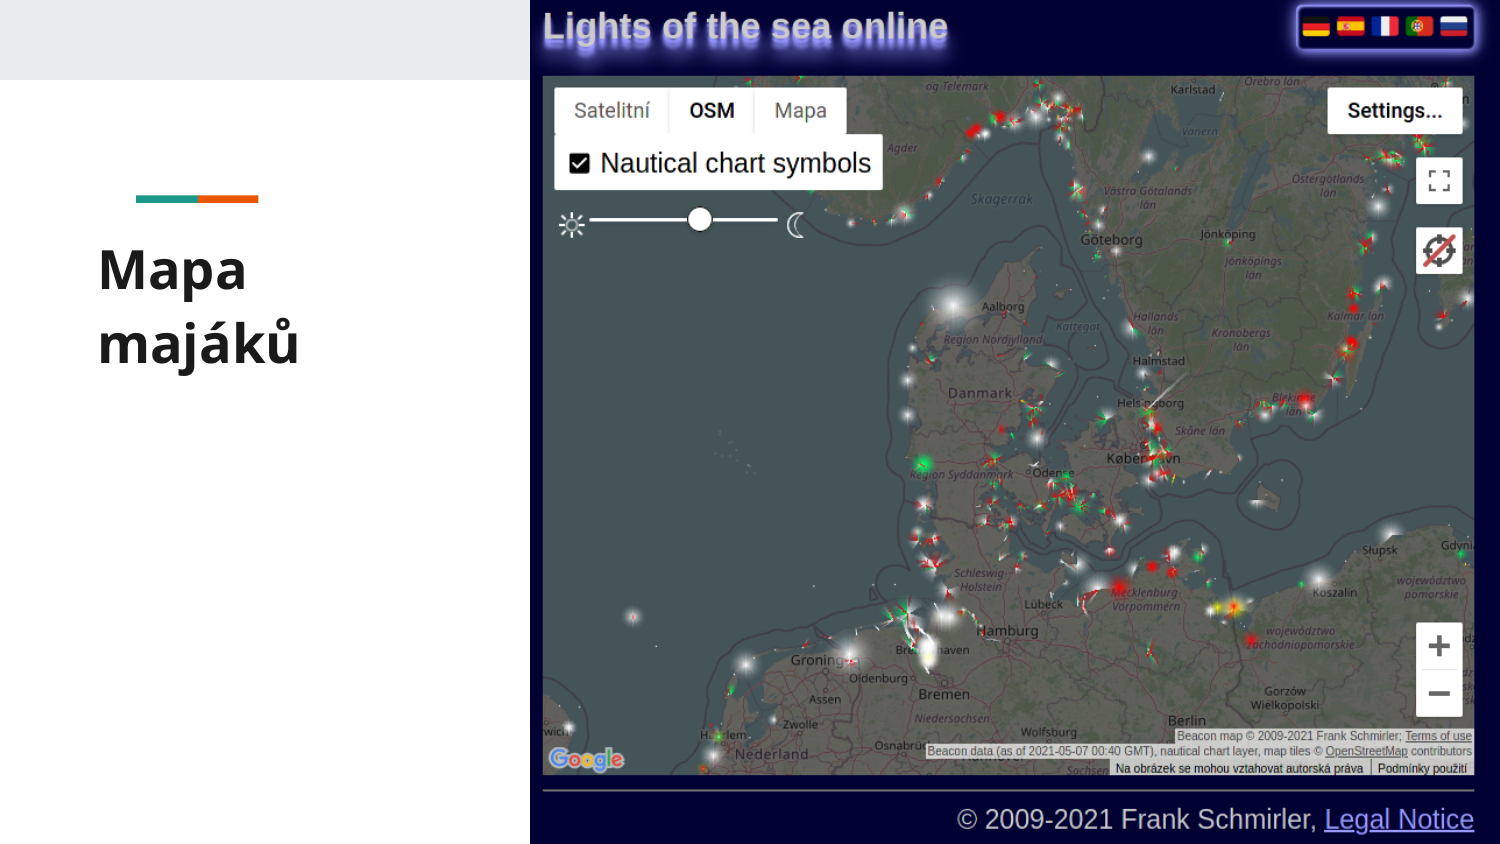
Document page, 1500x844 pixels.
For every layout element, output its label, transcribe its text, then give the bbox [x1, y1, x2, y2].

picture [530, 0, 1500, 844]
title Mapa majáků [82, 216, 530, 422]
